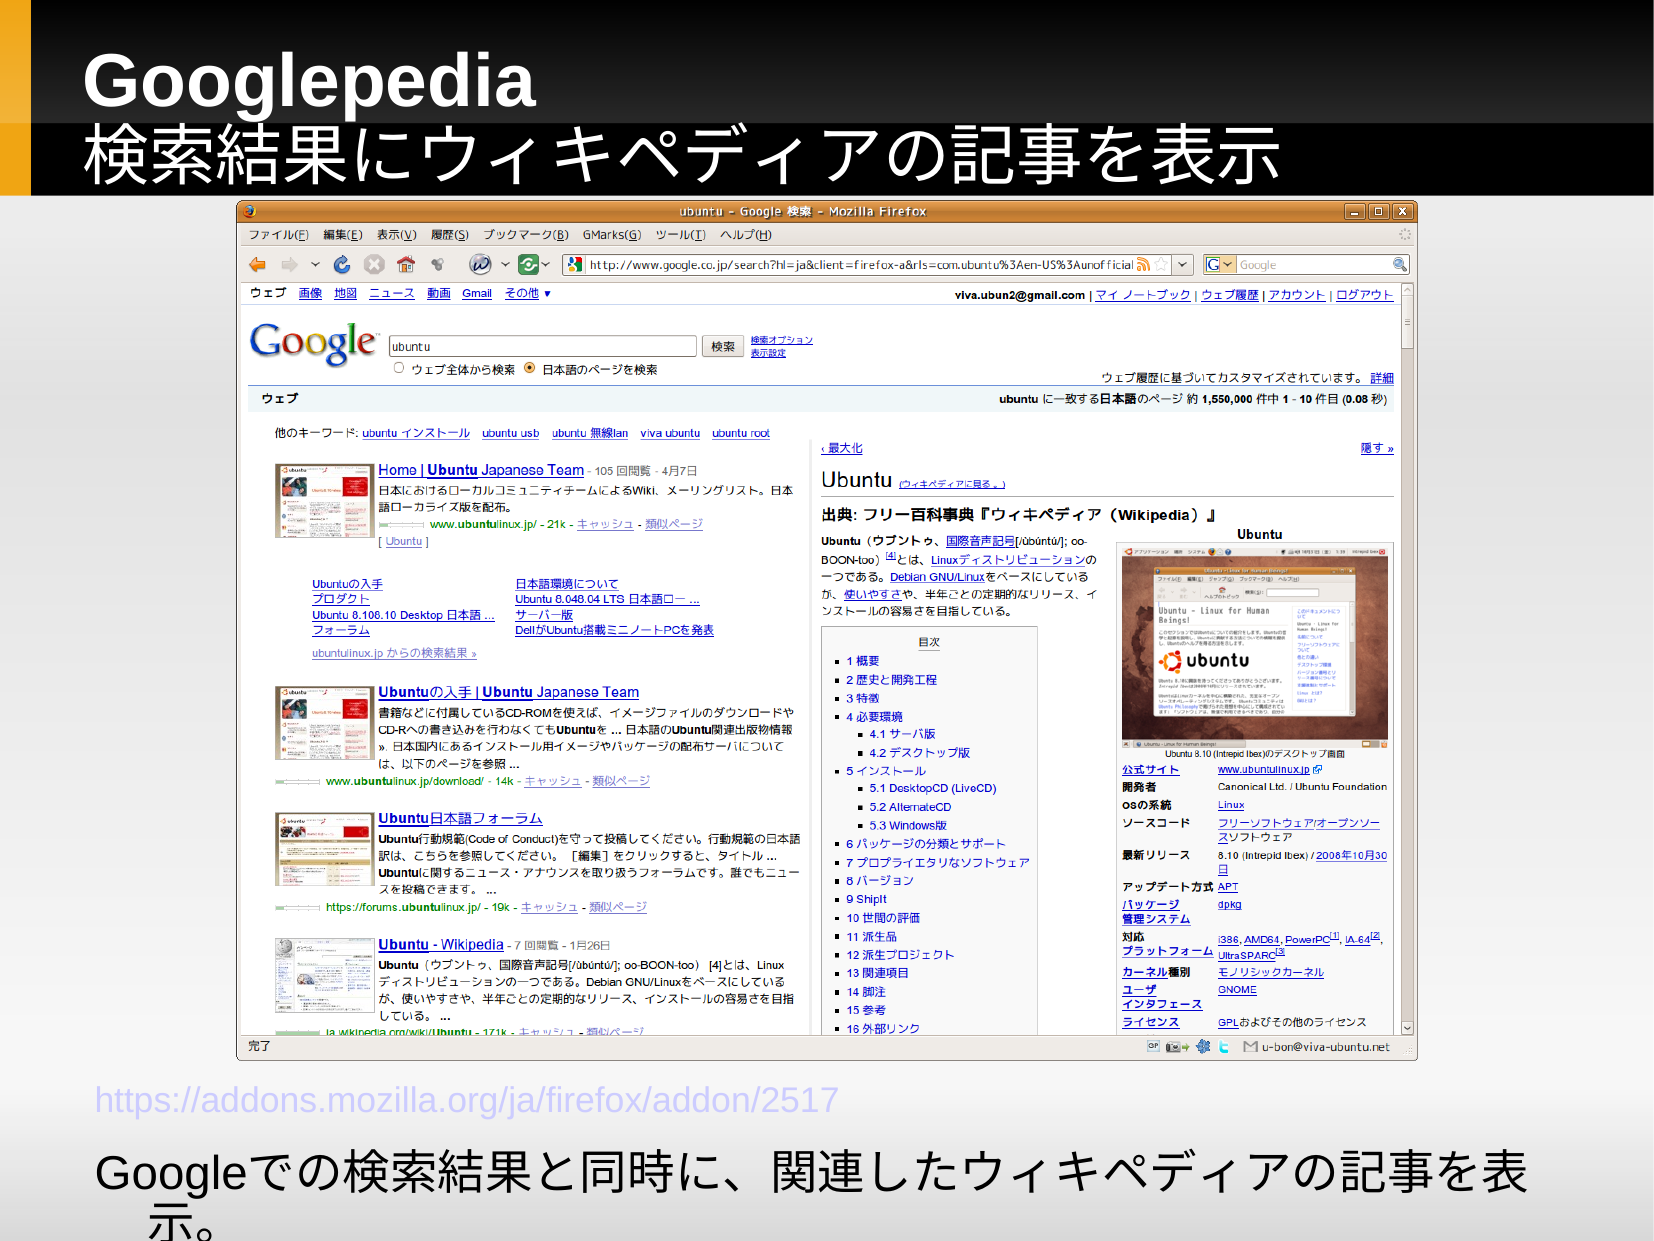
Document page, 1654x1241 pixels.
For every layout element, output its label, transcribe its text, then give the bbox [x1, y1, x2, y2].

title Googlepedia 検索結果にウィキペディアの記事を表示 [82, 33, 1571, 200]
picture [0, 0, 1654, 1241]
list https://addons.mozilla.org/ja/firefox/addon/2517 Googleでの検索結果と同時に、関連したウィキペディアの記事を表示。 [94, 1080, 1583, 1241]
